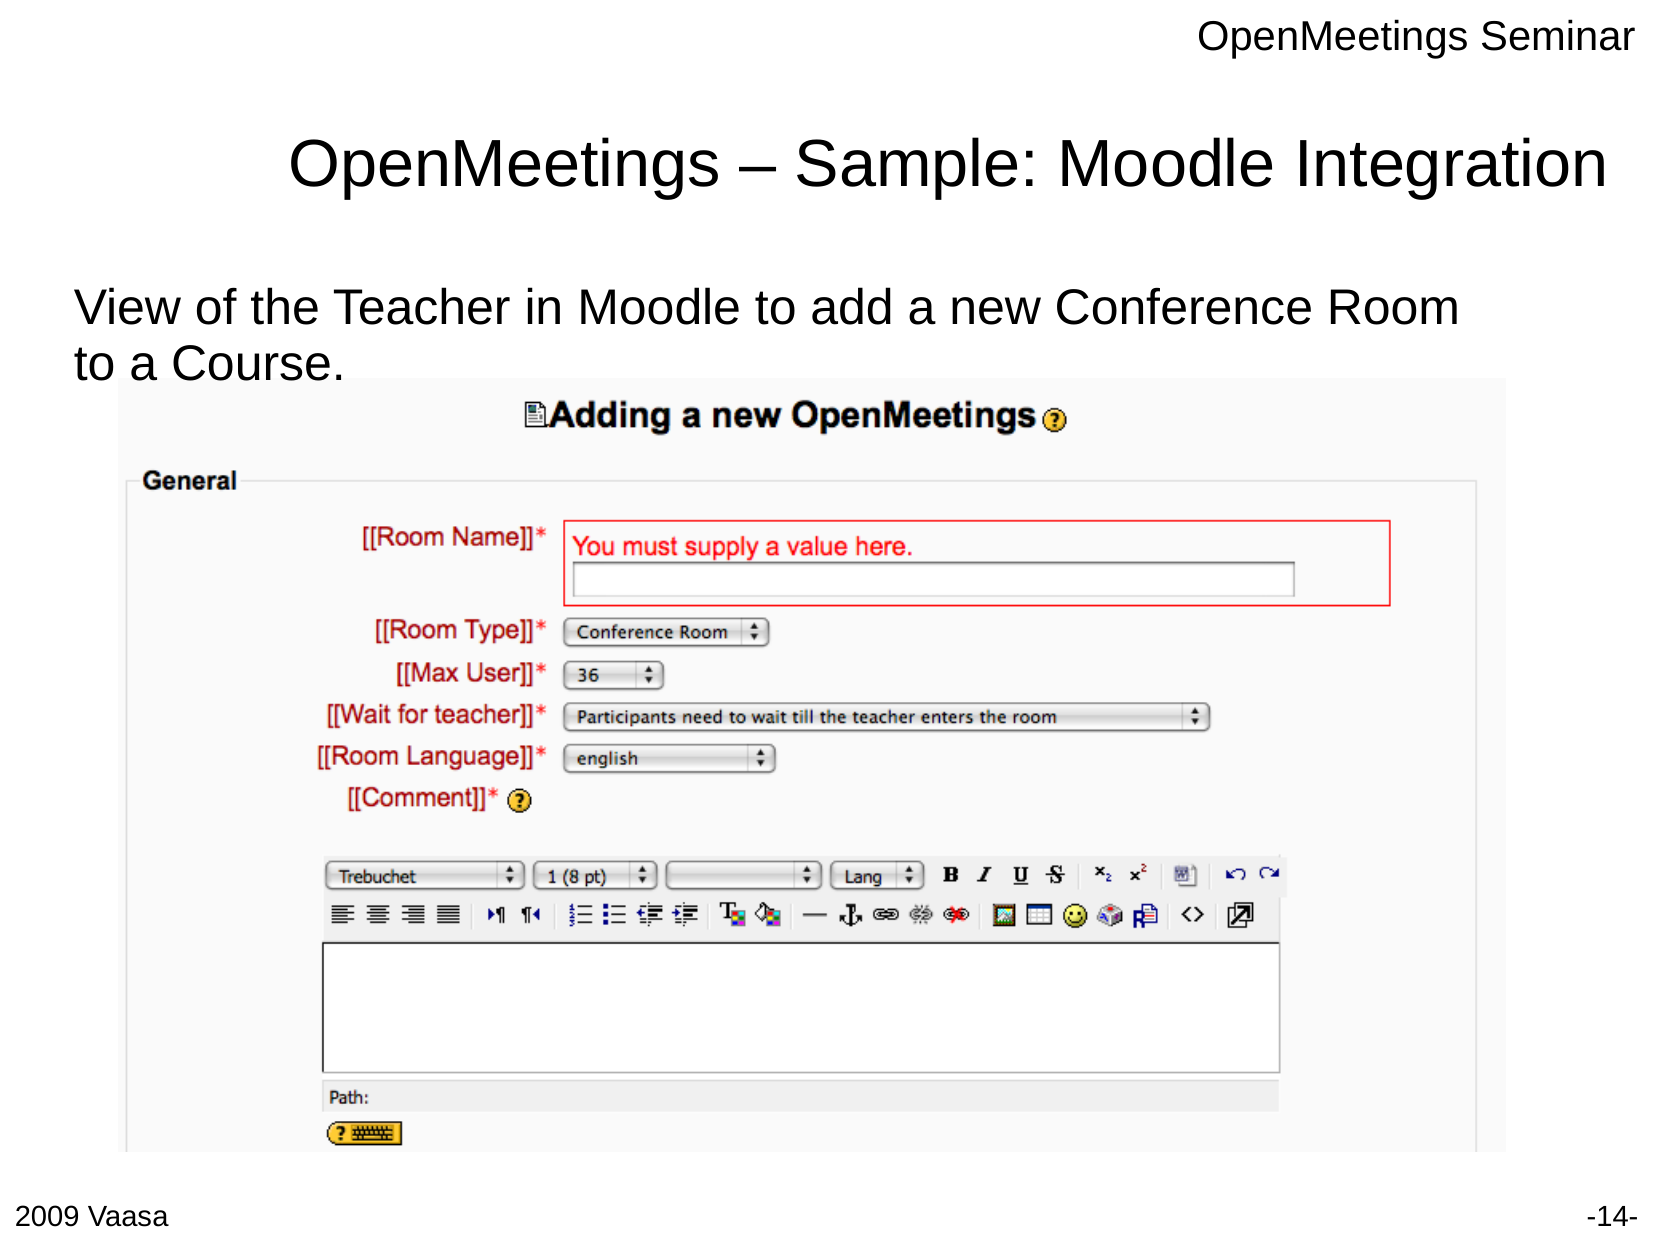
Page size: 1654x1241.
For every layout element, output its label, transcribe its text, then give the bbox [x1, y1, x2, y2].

text_box 2009 Vaasa [0, 1192, 473, 1241]
text_box OpenMeetings – Sample: Moodle Integration [88, 118, 1625, 208]
text_box -14- [1181, 1192, 1654, 1241]
text_box View of the Teacher in Moodle to add a new Conference Room to a Course. [59, 271, 1477, 398]
title OpenMeetings Seminar [915, 5, 1636, 65]
picture [118, 378, 1506, 1152]
